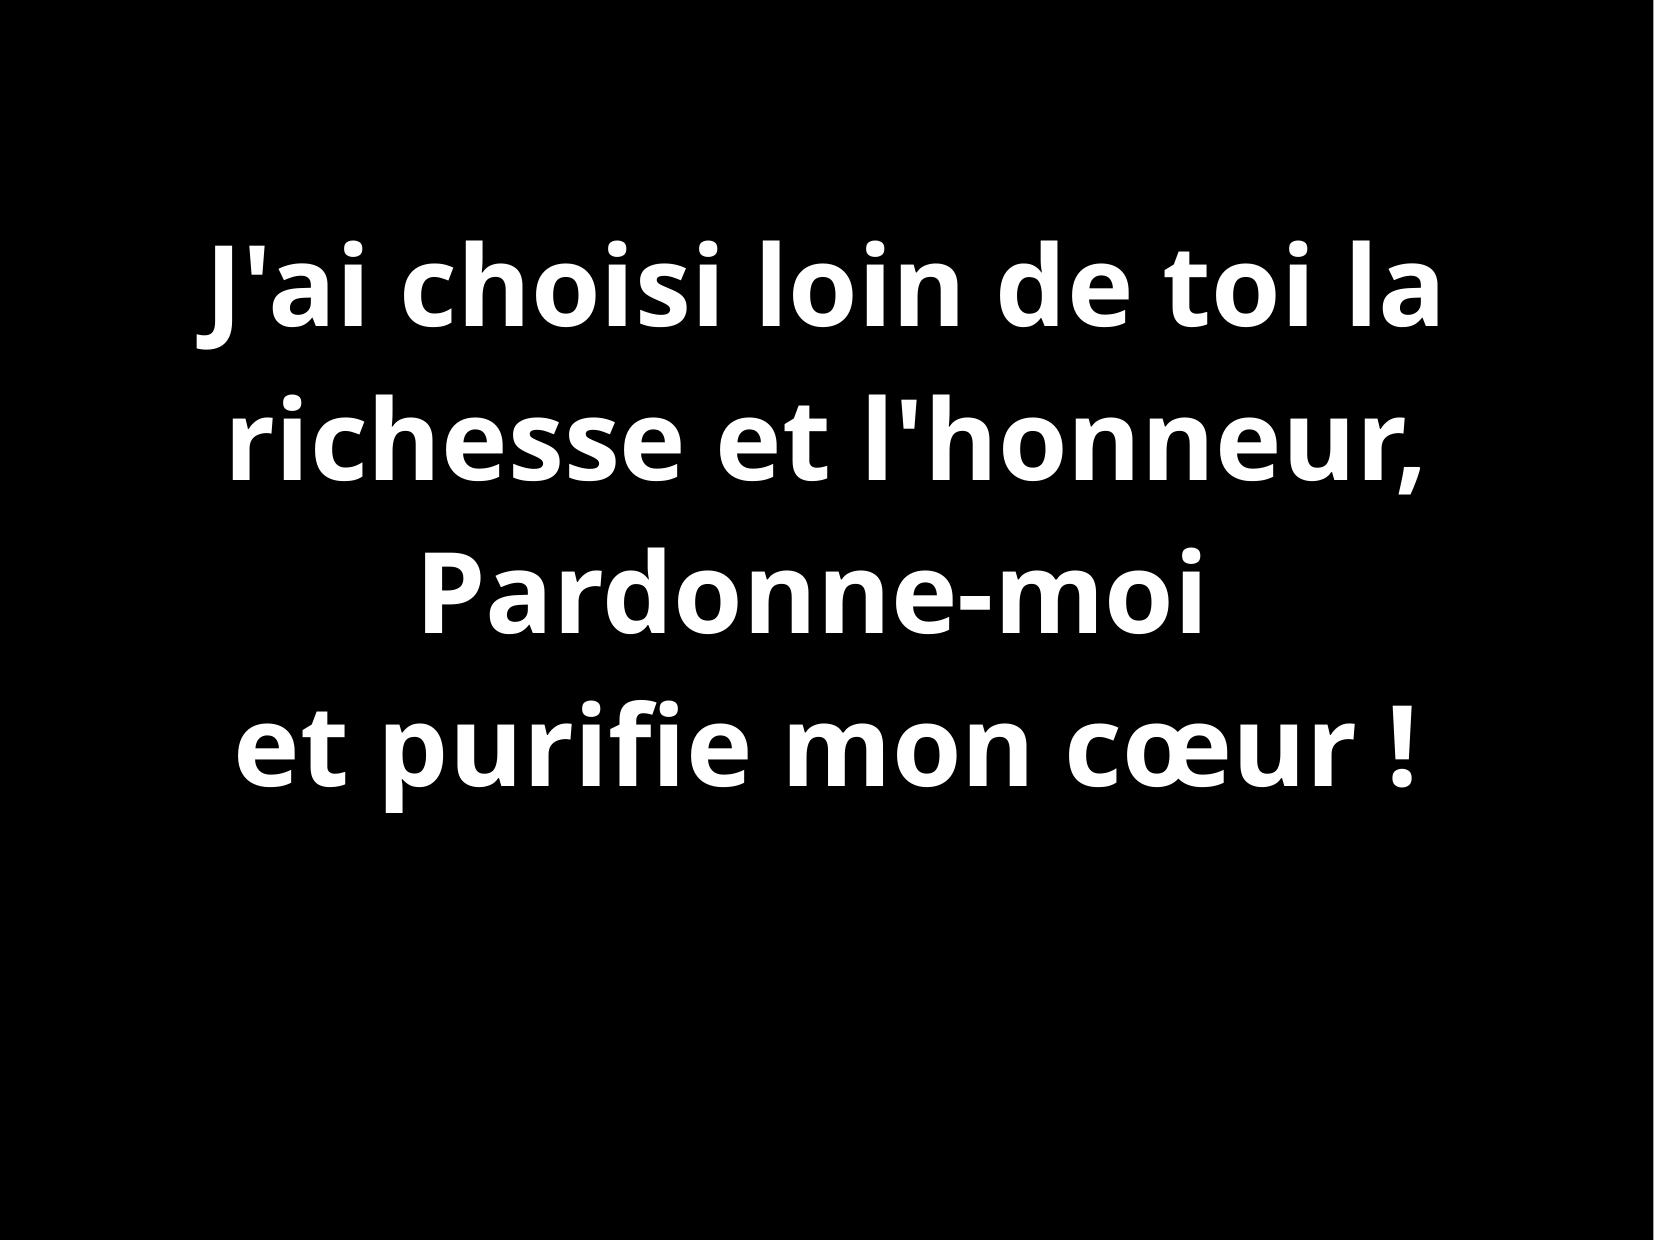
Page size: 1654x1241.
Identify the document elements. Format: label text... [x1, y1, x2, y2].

subtitle J'ai choisi loin de toi la richesse et l'honneur, Pardonne-moi et purifie mon cœur ! [82, 70, 1571, 1109]
